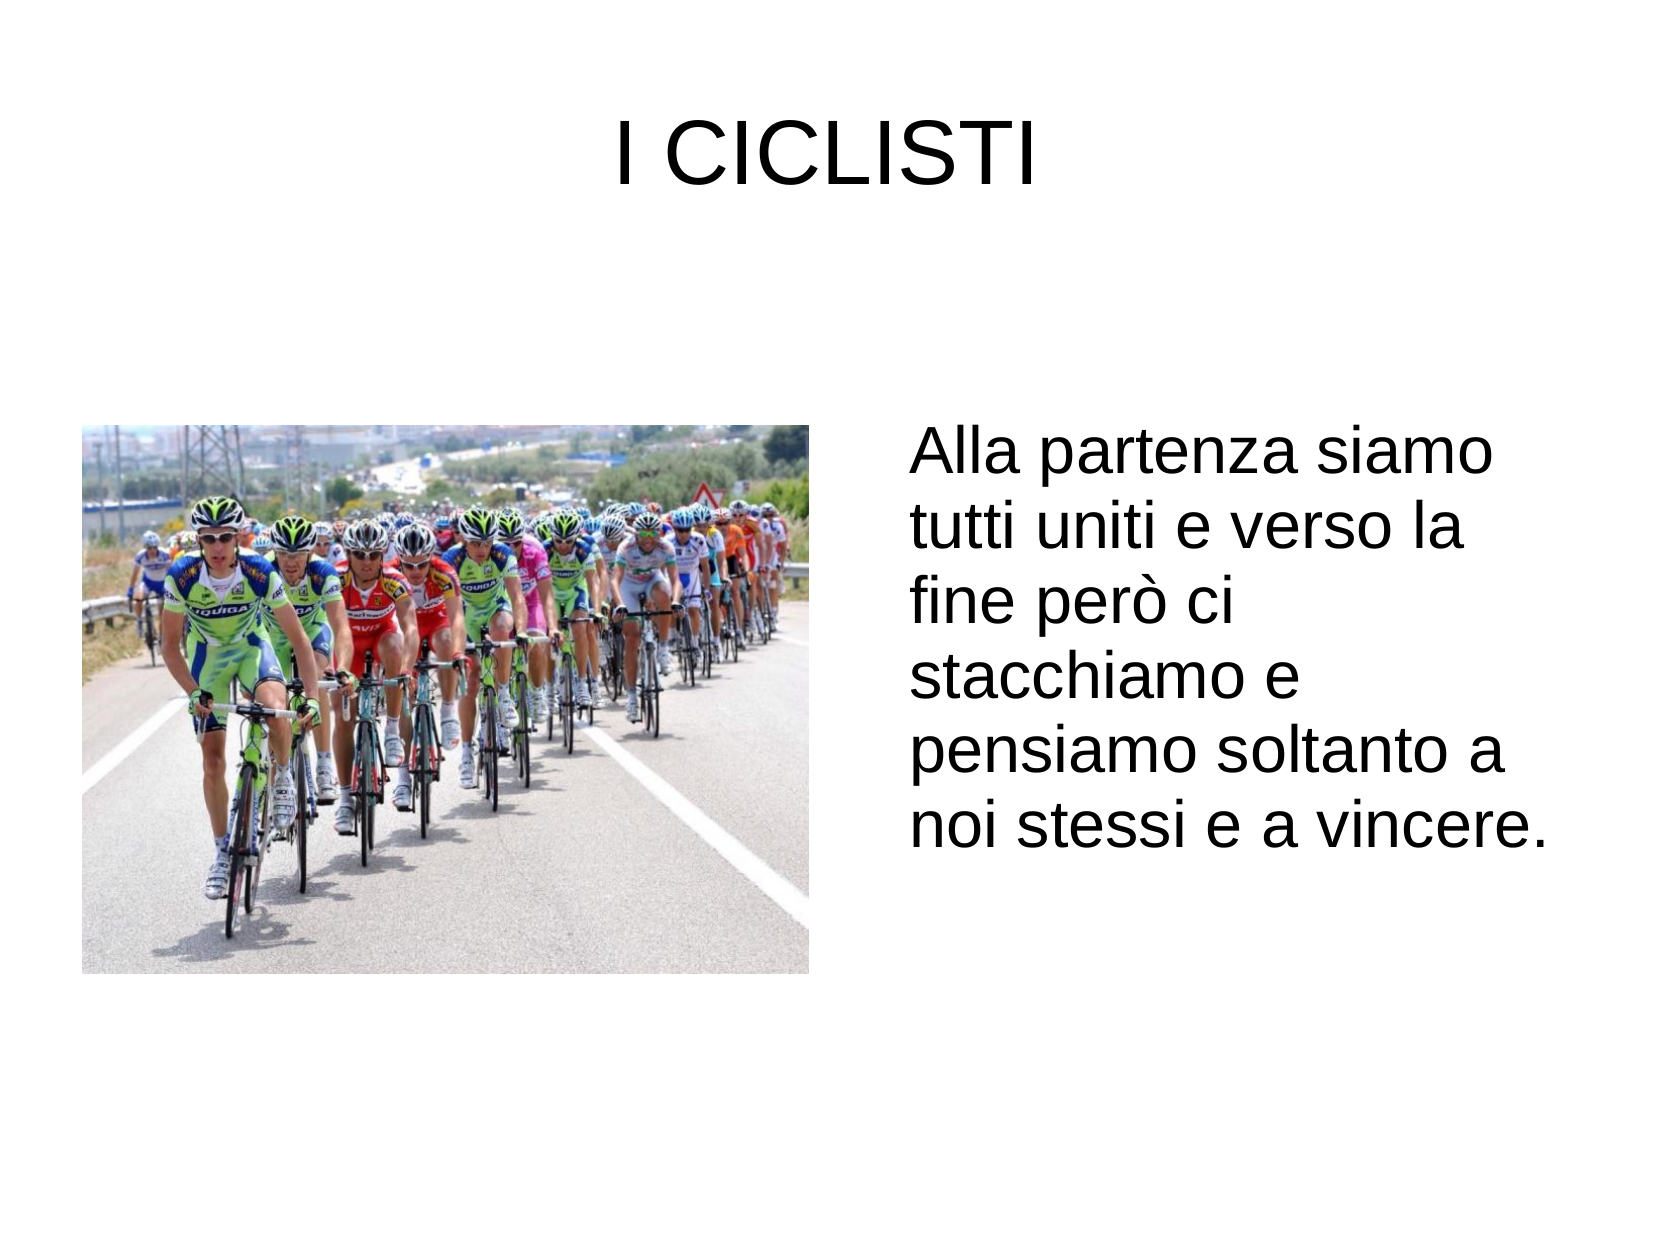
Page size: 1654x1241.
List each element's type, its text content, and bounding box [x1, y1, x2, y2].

picture [82, 425, 809, 974]
title I CICLISTI [82, 49, 1571, 257]
list Alla partenza siamo tutti uniti e verso la fine però ci stacchiamo e pensiamo soltanto a noi stessi e a vincere. [838, 413, 1565, 1232]
